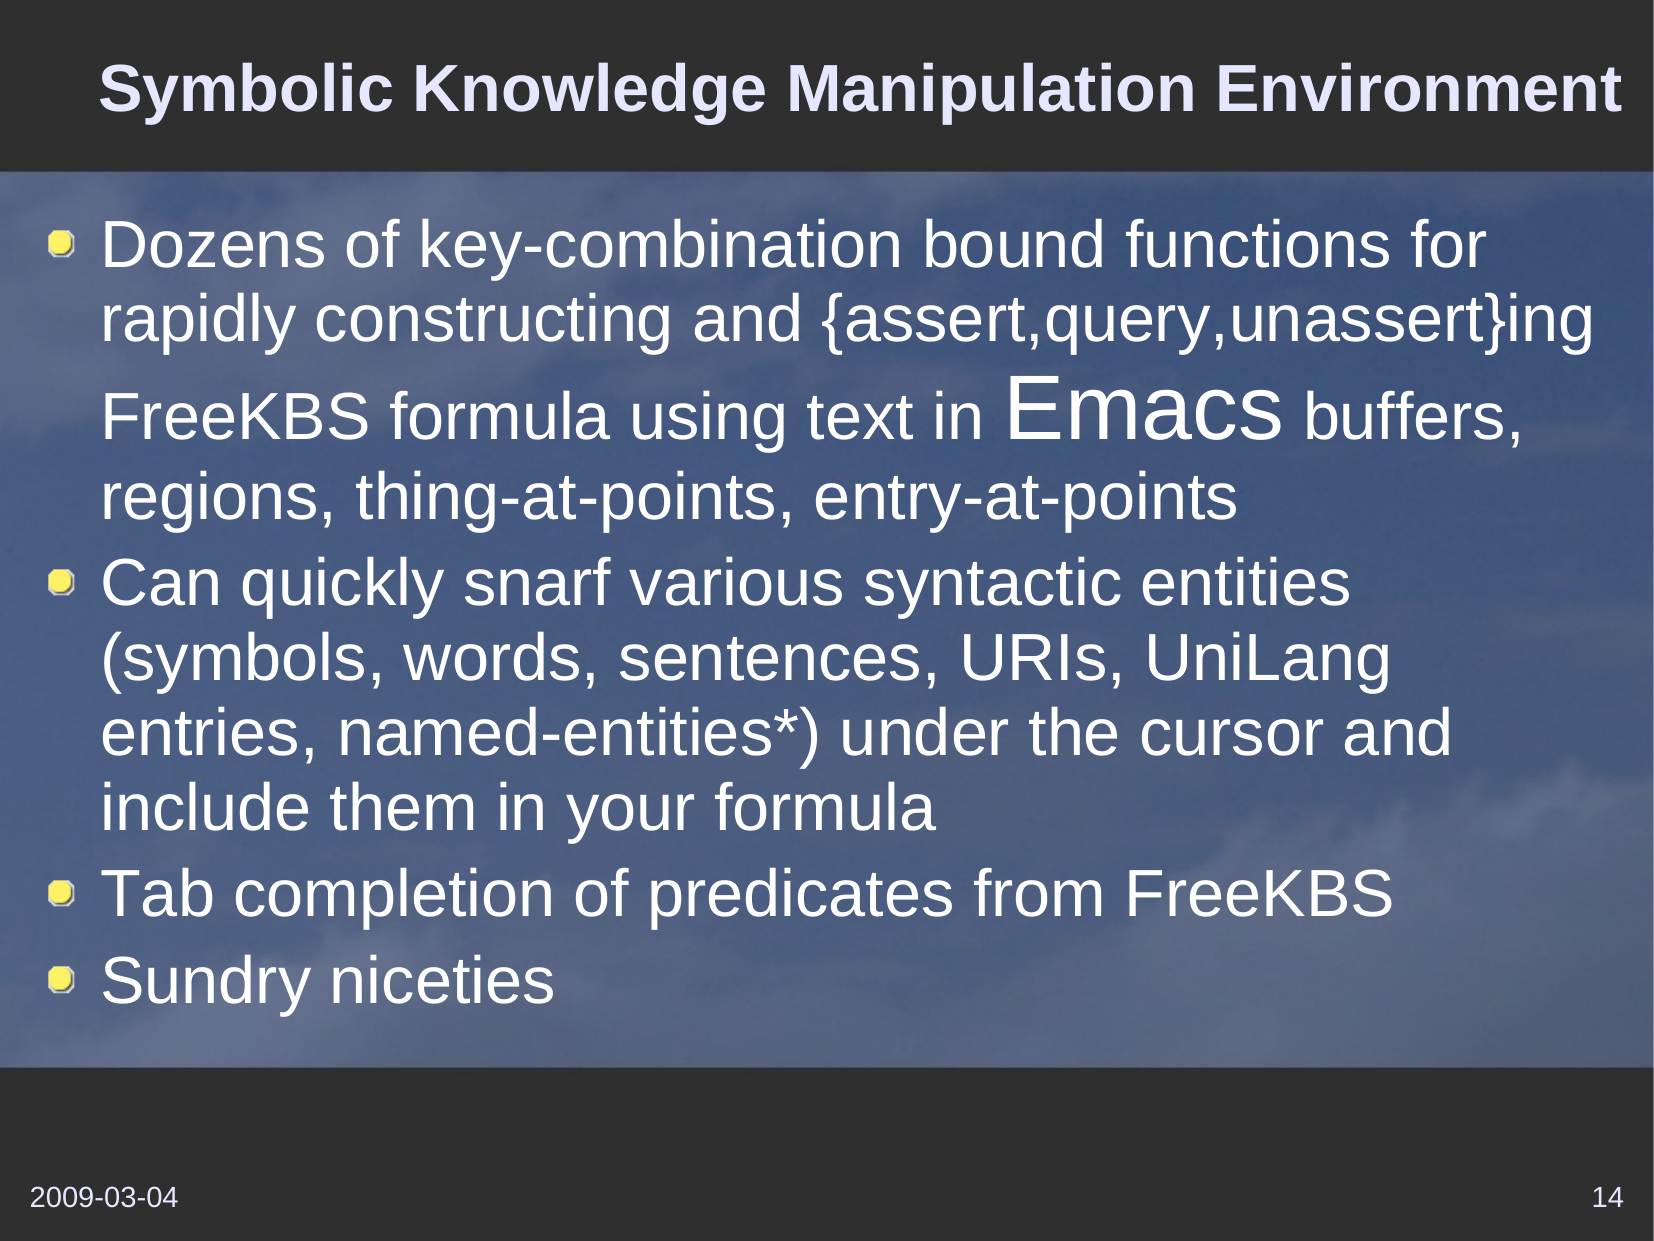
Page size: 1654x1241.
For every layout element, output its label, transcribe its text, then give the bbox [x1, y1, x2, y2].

list Dozens of key-combination bound functions for rapidly constructing and {assert,query,unassert}ing FreeKBS formula using text in Emacs buffers, regions, thing-at-points, entry-at-points Can quickly snarf various syntactic entities (symbols, words, sentences, URIs, UniLang entries, named-entities*) under the cursor and include them in your formula Tab completion of predicates from FreeKBS Sundry niceties [29, 206, 1625, 1019]
title Symbolic Knowledge Manipulation Environment [29, 29, 1625, 148]
picture [0, 0, 1654, 1241]
